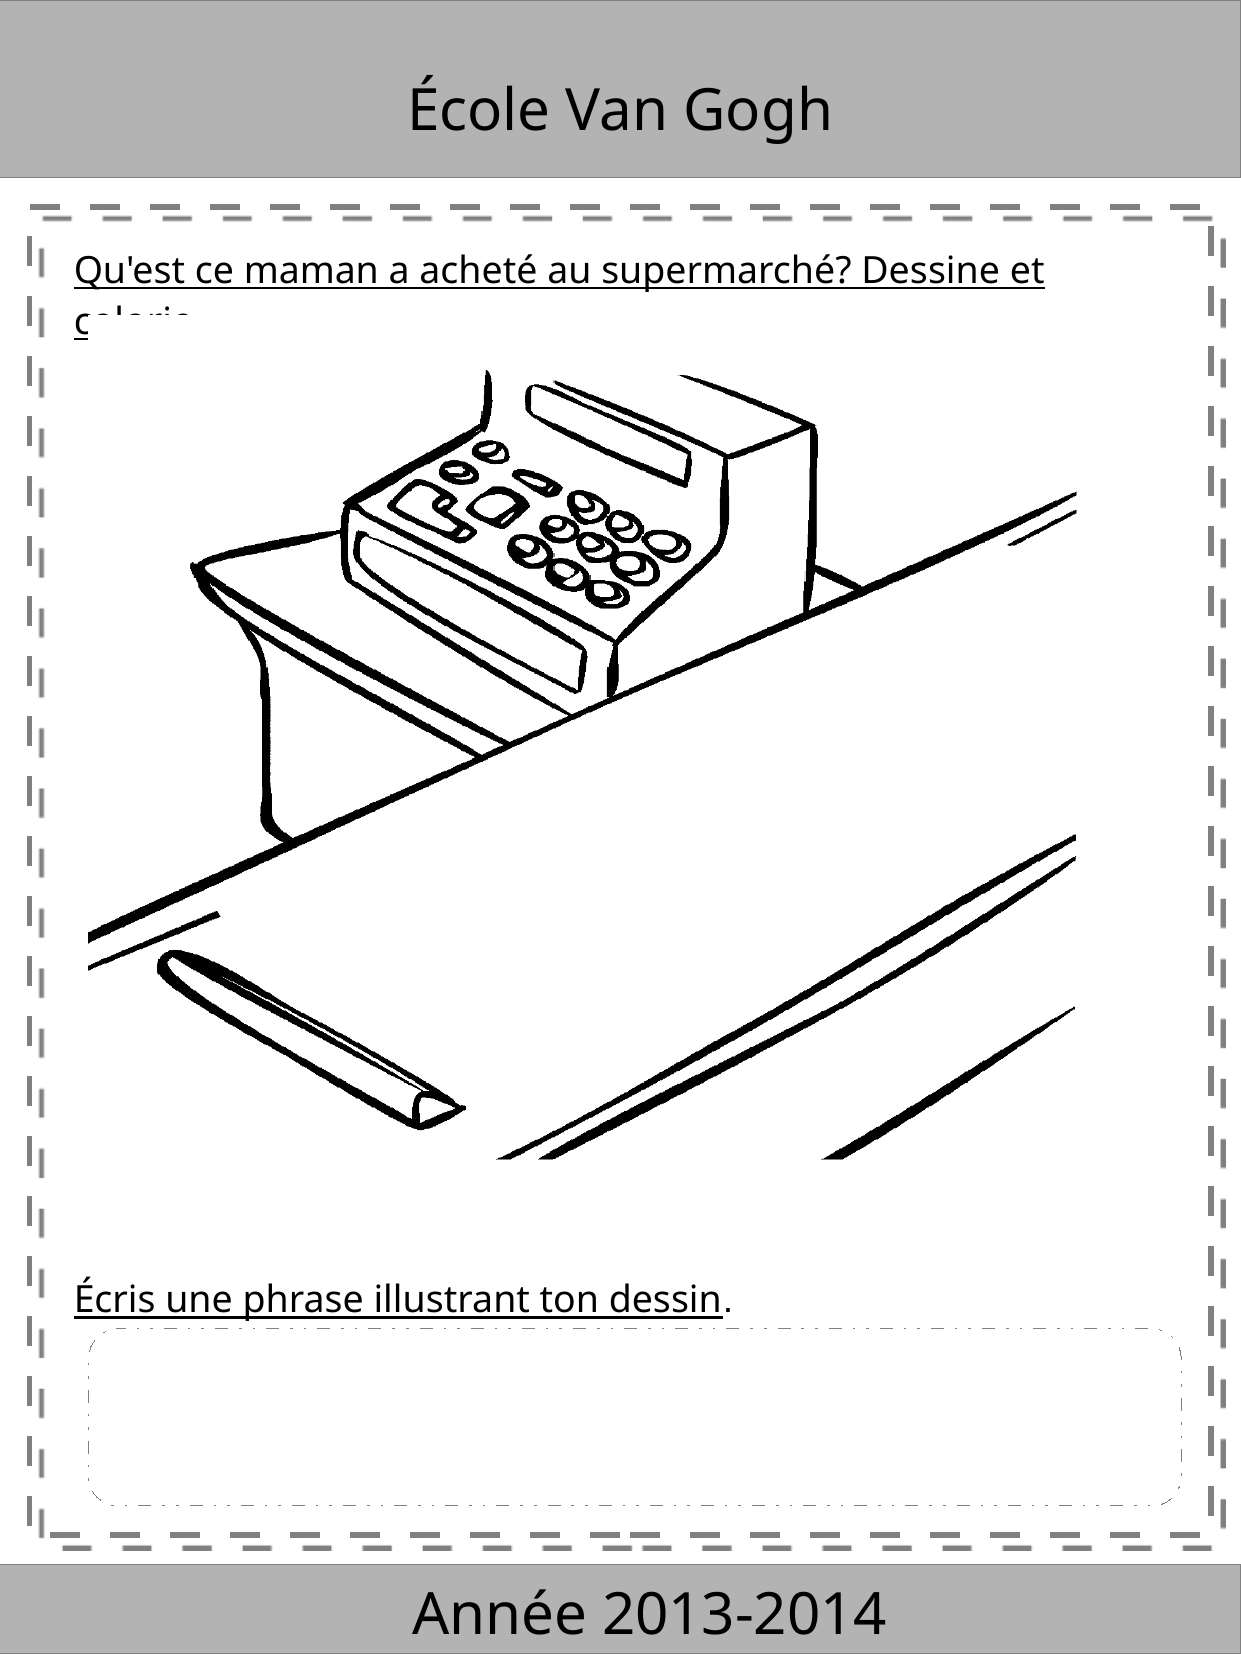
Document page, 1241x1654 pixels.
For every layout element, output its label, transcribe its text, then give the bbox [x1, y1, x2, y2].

text_box Écris une phrase illustrant ton dessin. [59, 1265, 1152, 1329]
text_box [1093, 1564, 1241, 1654]
text_box [0, 0, 1241, 178]
picture [88, 315, 1182, 1300]
text_box [0, 1564, 206, 1654]
text_box École Van Gogh [177, 61, 1063, 174]
text_box Qu'est ce maman a acheté au supermarché? Dessine et colorie. [59, 236, 1152, 300]
text_box Année 2013-2014 [206, 1564, 1093, 1654]
